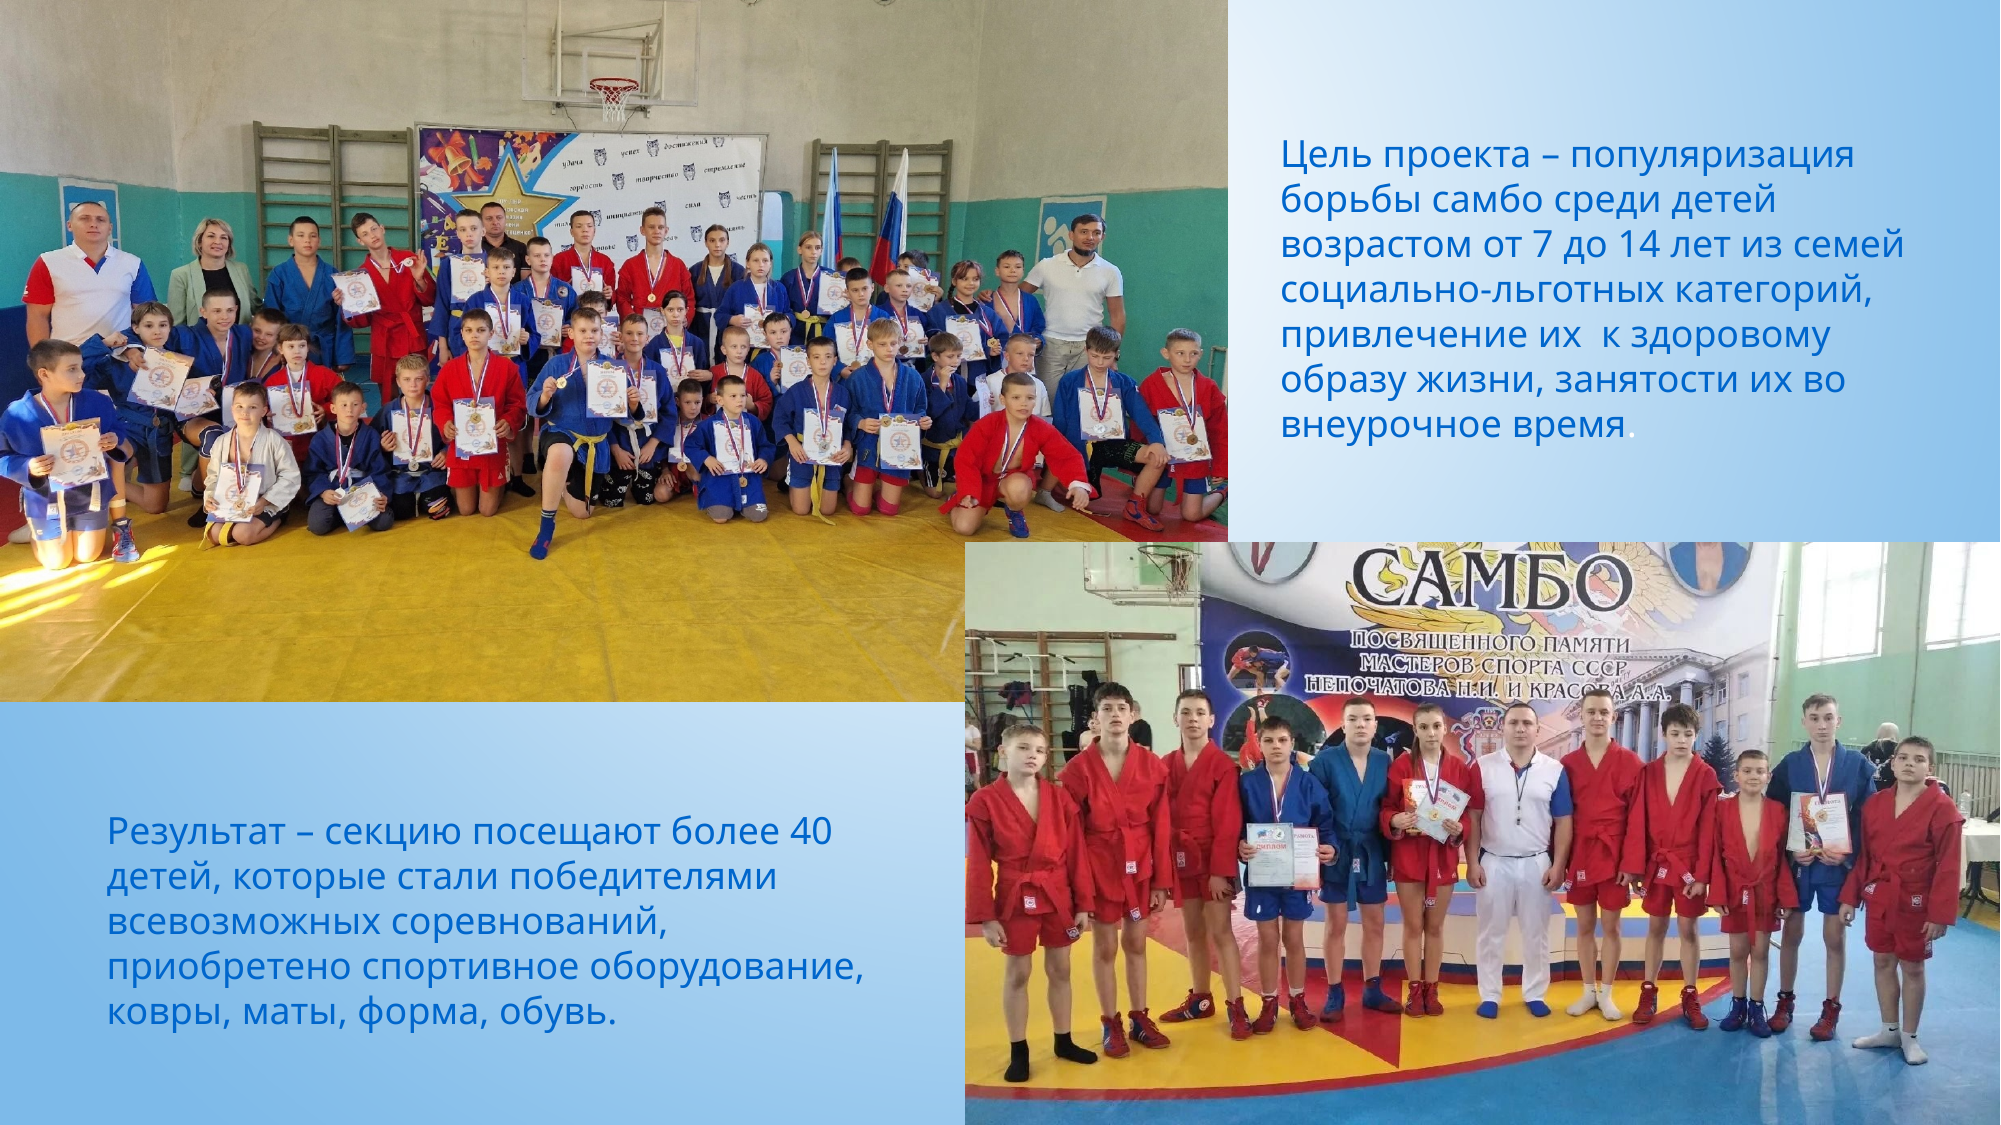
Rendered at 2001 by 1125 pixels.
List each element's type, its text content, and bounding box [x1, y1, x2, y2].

picture [0, 0, 2000, 1125]
text_box Цель проекта – популяризация борьбы самбо среди детей возрастом от 7 до 14 лет из семей социально-льготных категорий, привлечение их к здоровому образу жизни, занятости их во внеурочное время. [1265, 122, 1963, 453]
text_box Результат – секцию посещают более 40 детей, которые стали победителями всевозможных соревнований, приобретено спортивное оборудование, ковры, маты, форма, обувь. [91, 799, 919, 1040]
